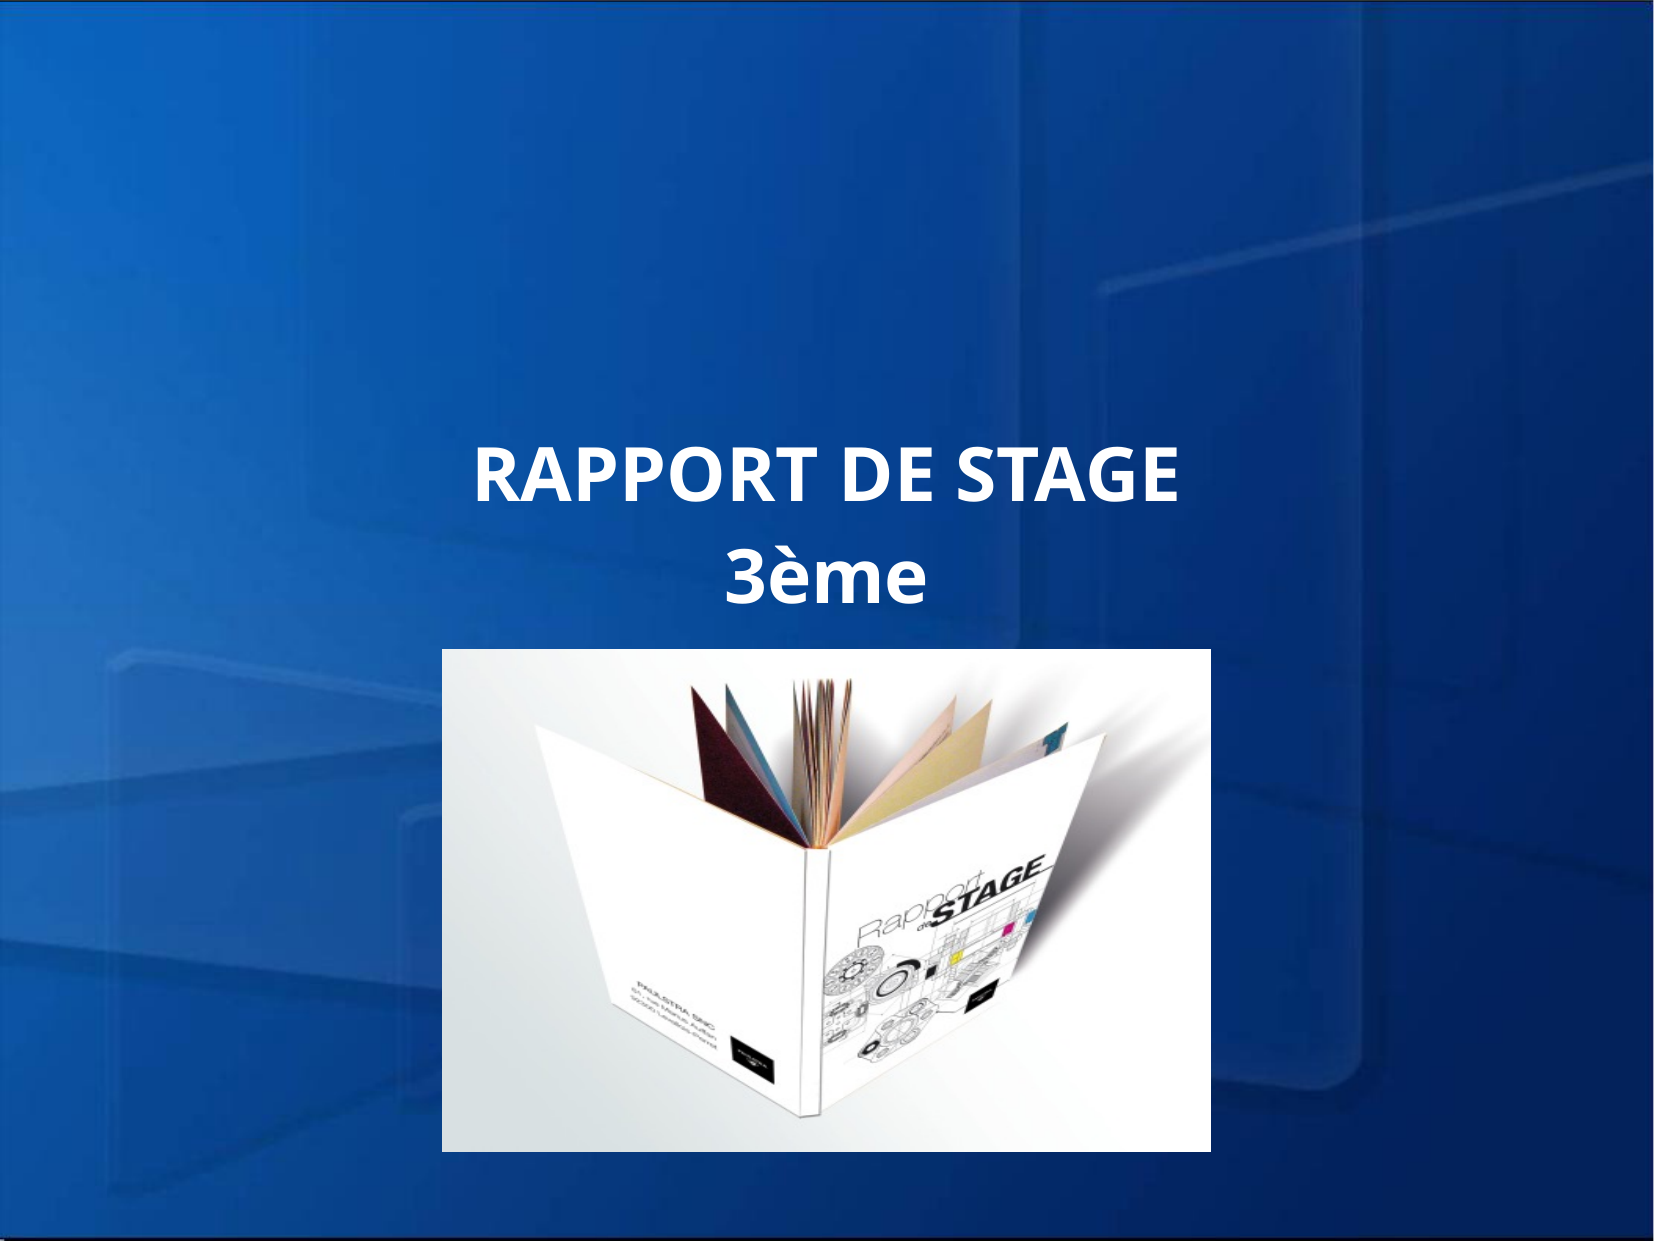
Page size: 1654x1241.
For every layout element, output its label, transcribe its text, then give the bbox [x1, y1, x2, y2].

text_box RAPPORT DE STAGE 3ème [295, 413, 1359, 638]
picture [0, 0, 1654, 1241]
